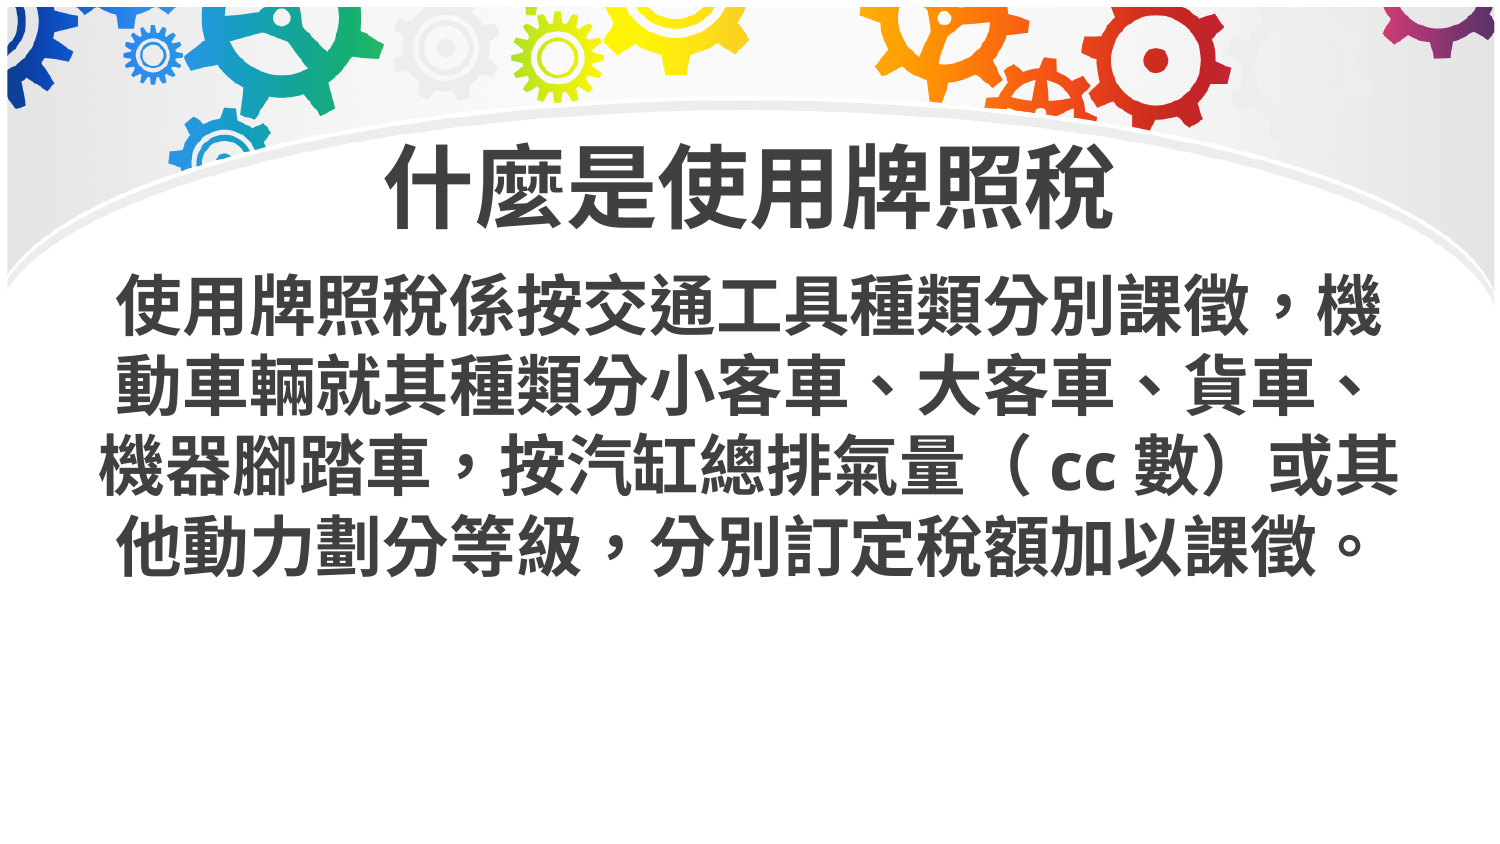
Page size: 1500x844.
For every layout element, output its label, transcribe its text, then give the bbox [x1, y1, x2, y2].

title 什麼是使用牌照稅 [75, 114, 1426, 256]
list 使用牌照稅係按交通工具種類分別課徵，機動車輛就其種類分小客車、大客車、貨車、機器腳踏車，按汽缸總排氣量（cc數）或其他動力劃分等級，分別訂定稅額加以課徵。 [75, 256, 1426, 754]
